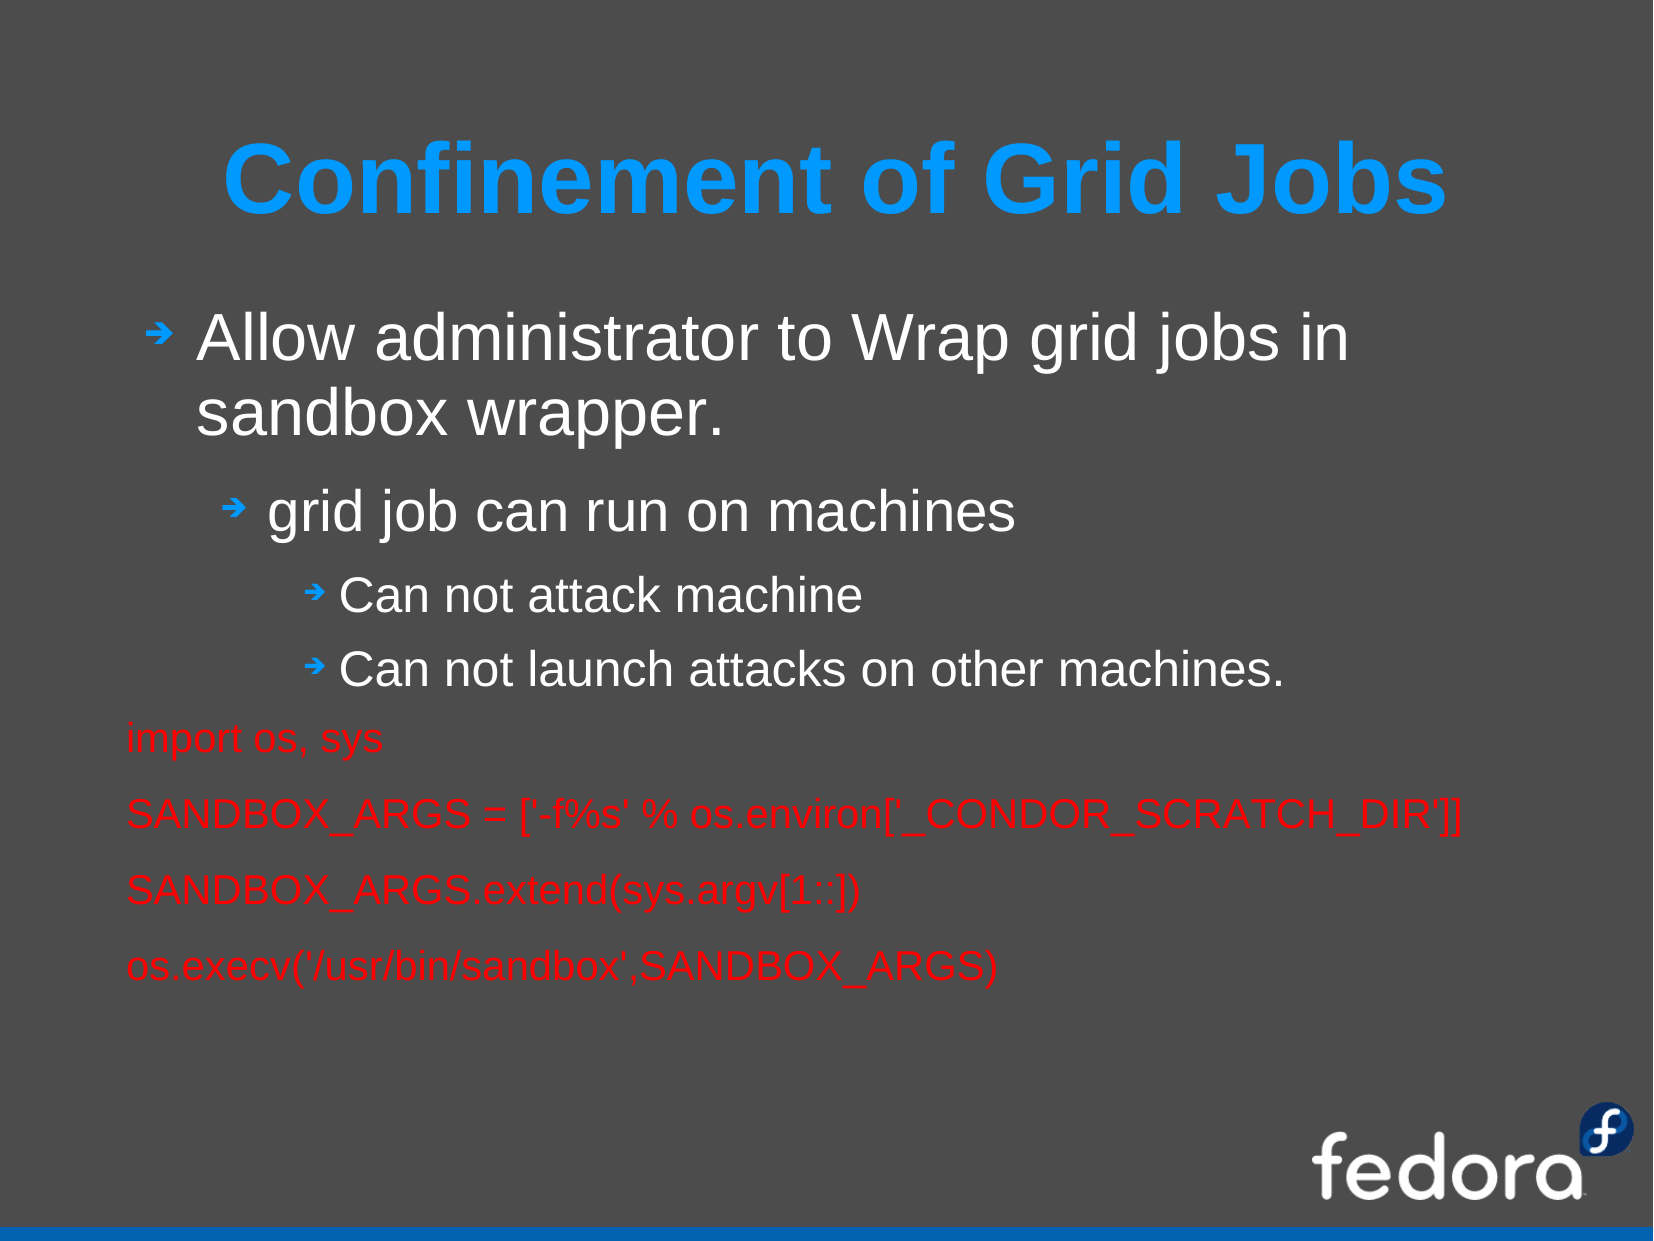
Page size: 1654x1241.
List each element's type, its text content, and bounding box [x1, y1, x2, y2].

title Confinement of Grid Jobs [112, 75, 1524, 283]
picture [1312, 1102, 1634, 1200]
list Allow administrator to Wrap grid jobs in sandbox wrapper. grid job can run on machines Can not attack machine Can not launch attacks on other machines. import os, sys SANDBOX_ARGS = ['-f%s' % os.environ['_CONDOR_SCRATCH_DIR']] SANDBOX_ARGS.extend(sys.argv[1::]) os.execv('/usr/bin/sandbox',SANDBOX_ARGS) [125, 300, 1538, 1106]
